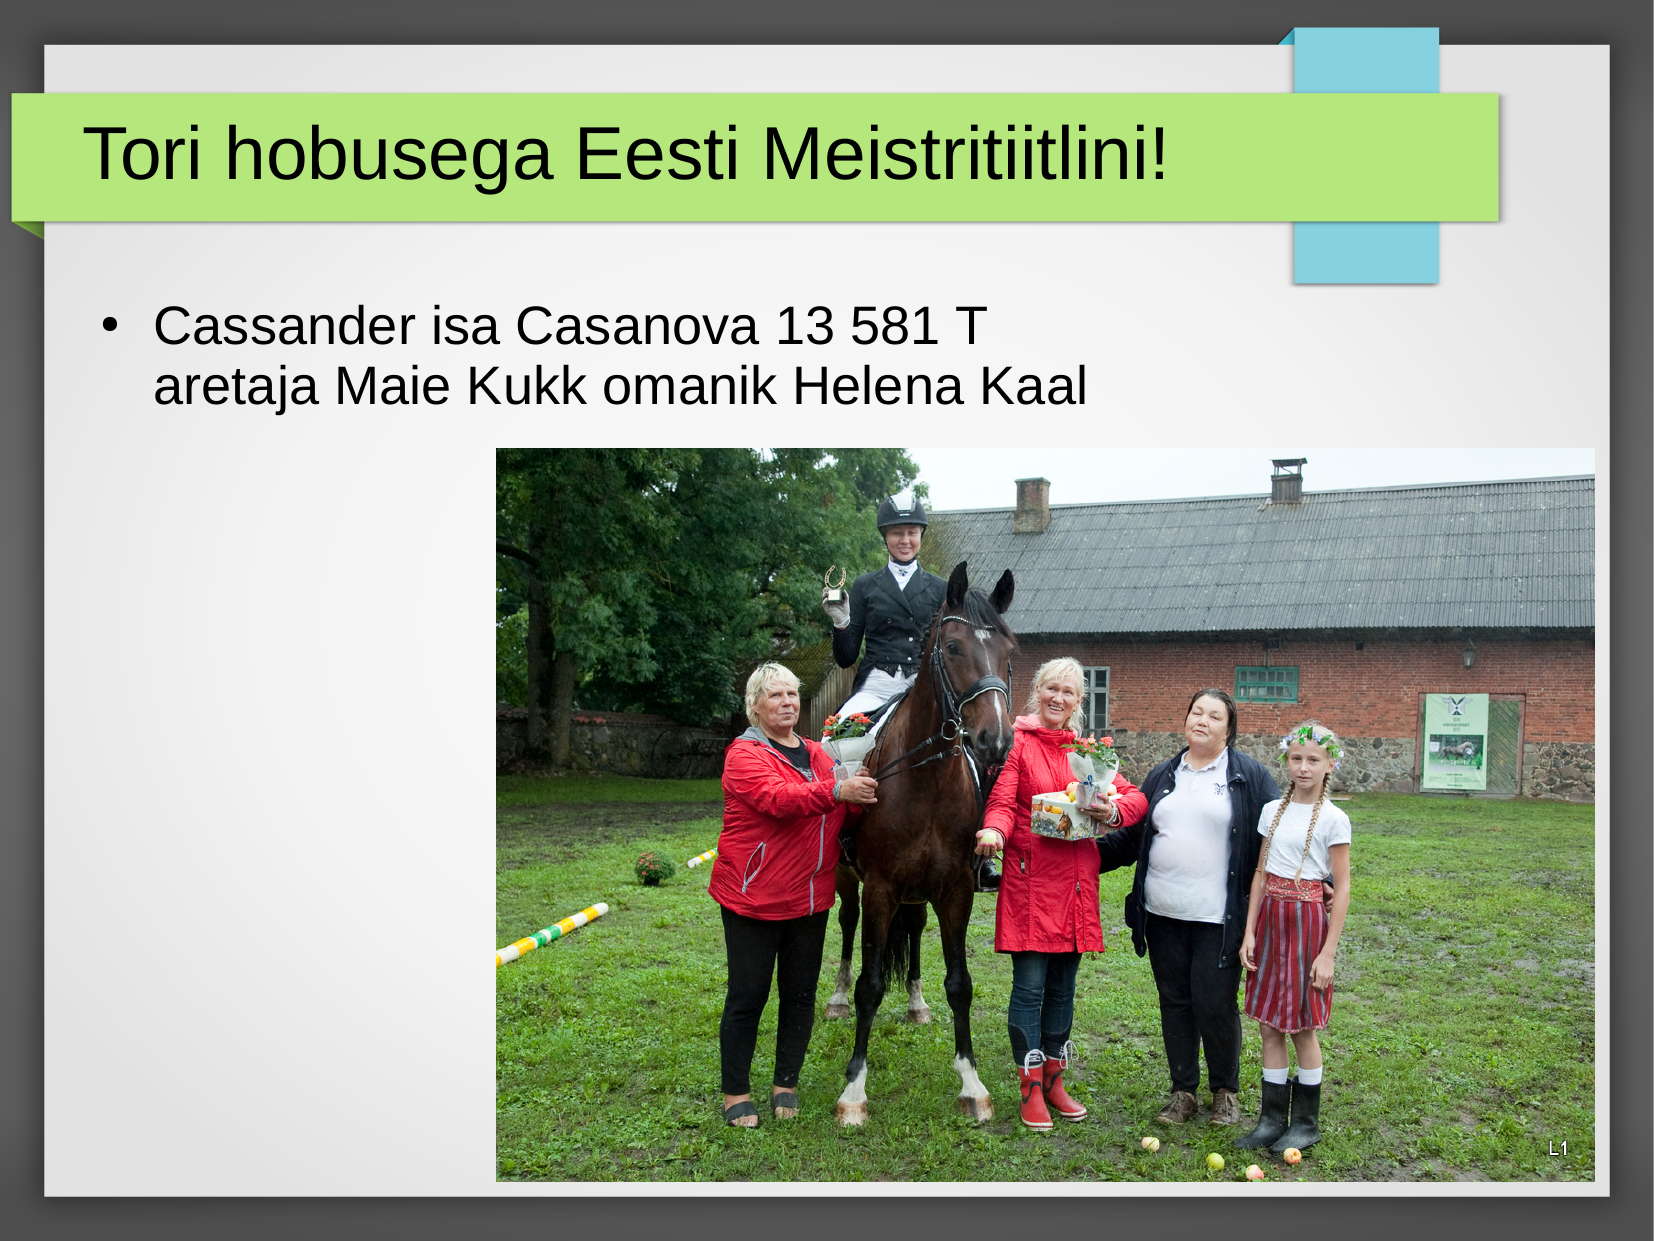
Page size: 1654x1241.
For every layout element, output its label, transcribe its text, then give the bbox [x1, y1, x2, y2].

picture [0, 0, 1654, 1241]
title Tori hobusega Eesti Meistritiitlini! [82, 94, 1264, 213]
list Cassander isa Casanova 13 581 T aretaja Maie Kukk omanik Helena Kaal [82, 295, 1182, 1015]
